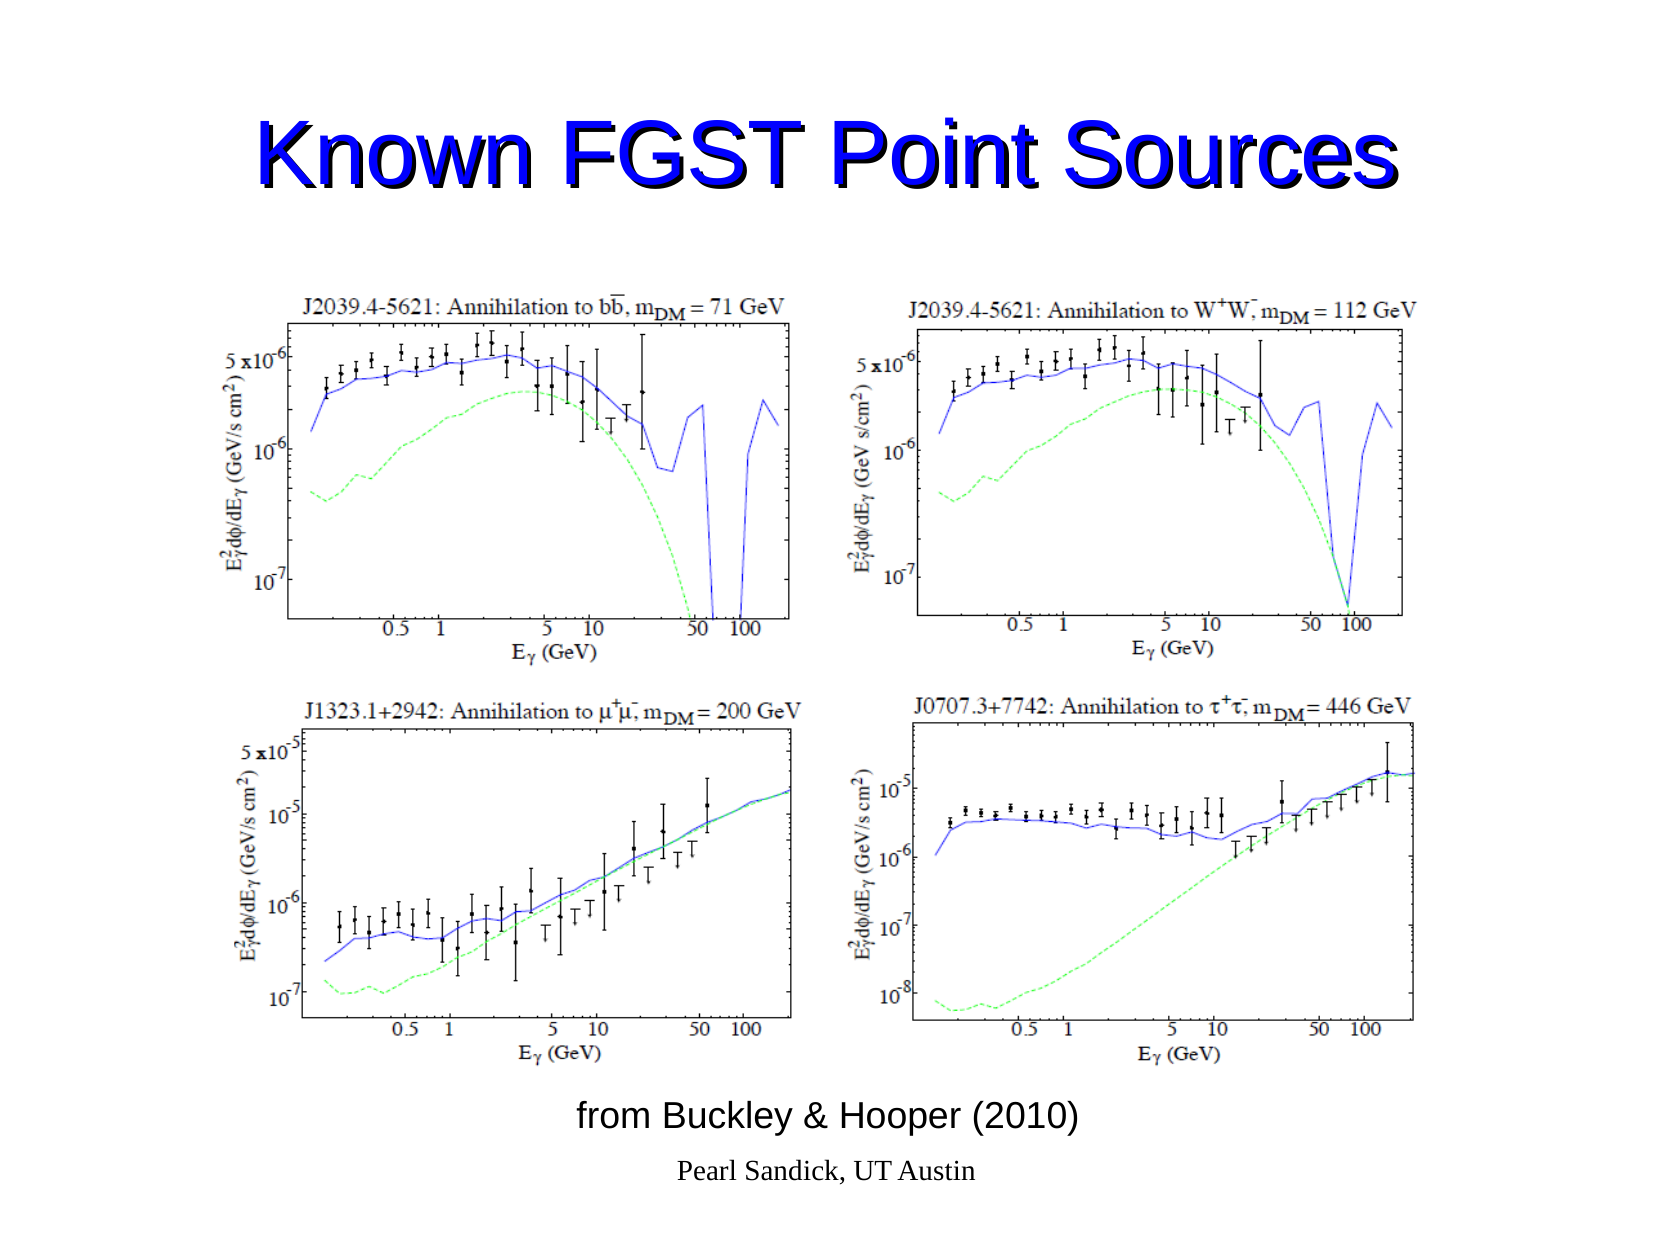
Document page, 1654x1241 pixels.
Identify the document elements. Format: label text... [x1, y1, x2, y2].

text_box from Buckley & Hooper (2010) [561, 1087, 1092, 1149]
picture [234, 692, 1419, 1069]
picture [844, 294, 1421, 663]
picture [216, 288, 796, 669]
title Known FGST Point Sources [82, 49, 1571, 257]
